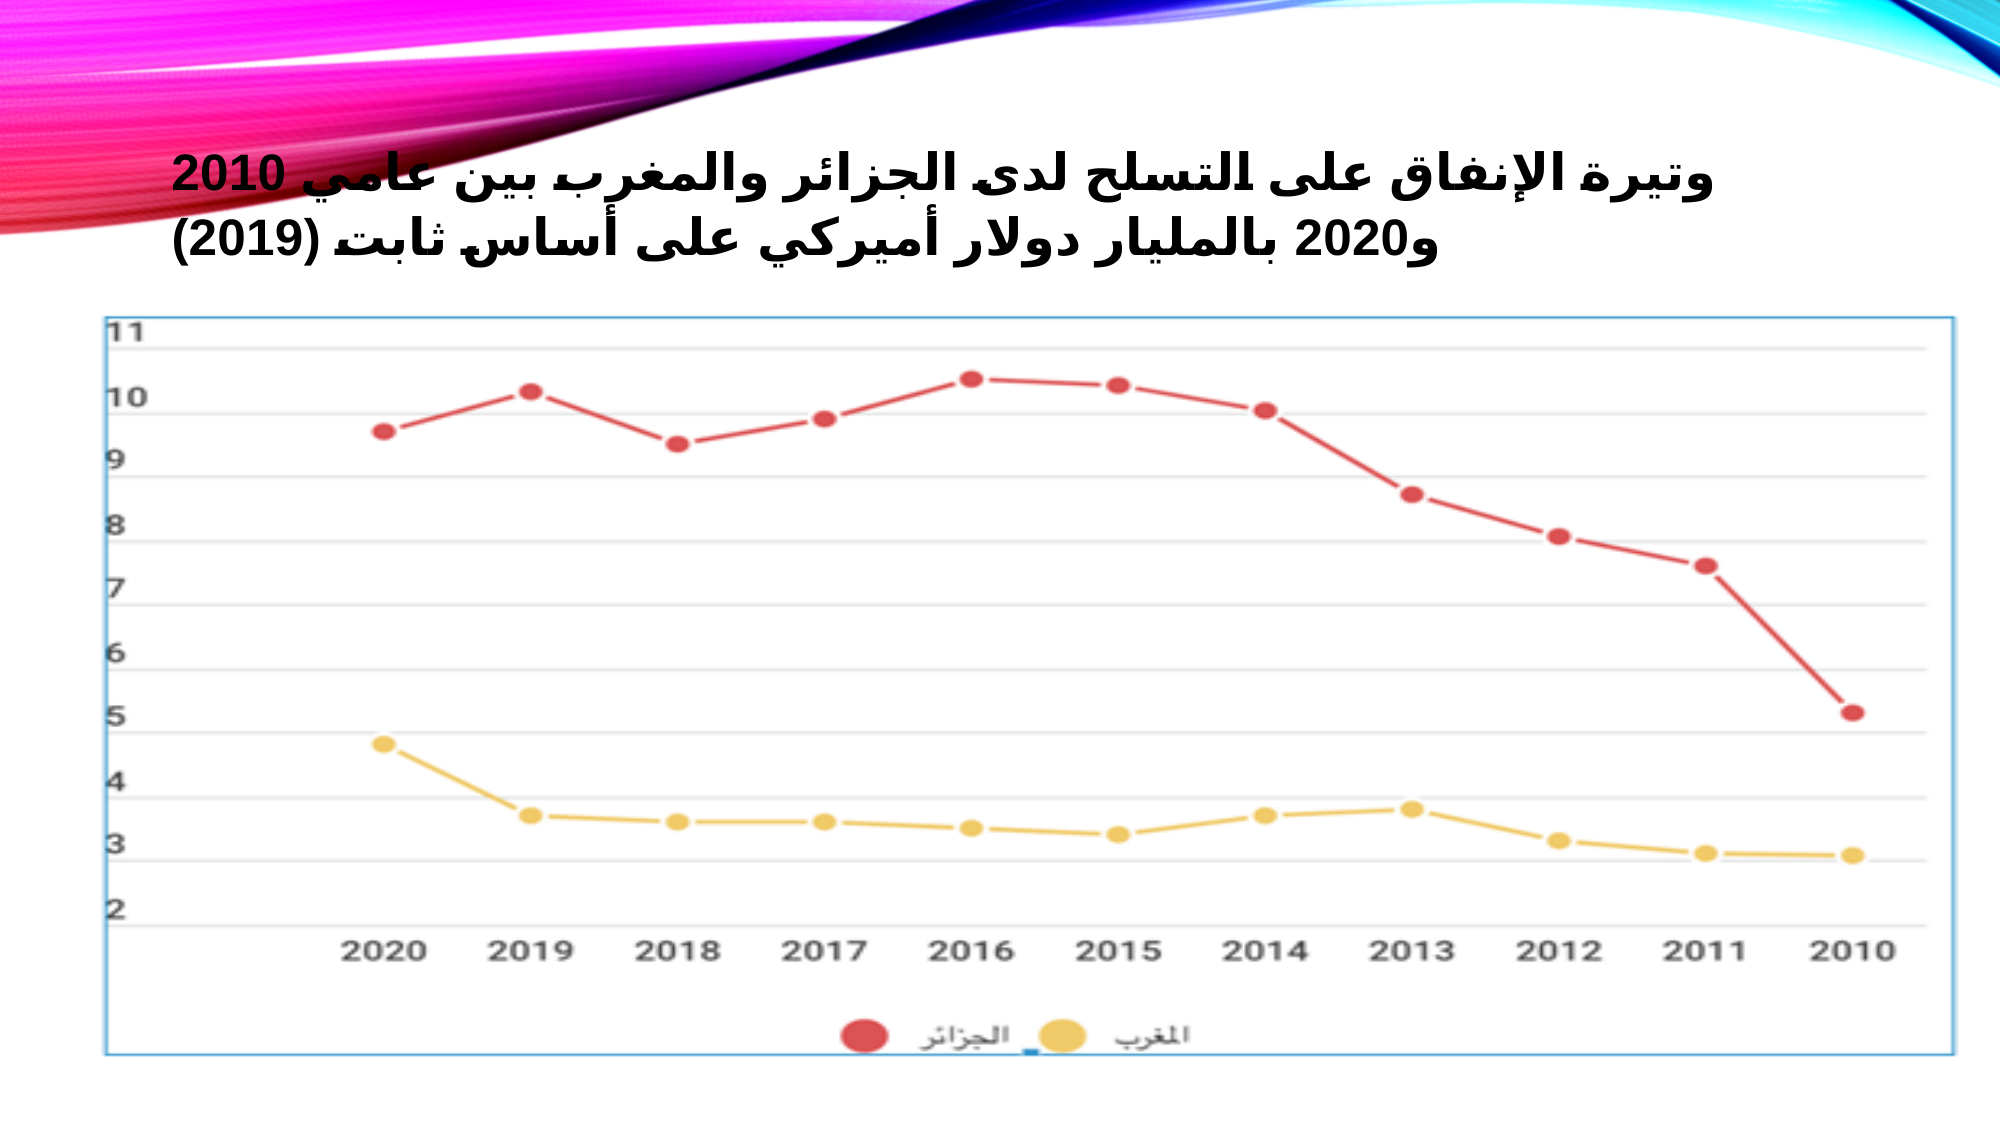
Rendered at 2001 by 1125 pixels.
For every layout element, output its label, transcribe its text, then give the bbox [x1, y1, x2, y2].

picture [90, 310, 1975, 1075]
title وتيرة الإنفاق على التسلح لدى الجزائر والمغرب بين عامي 2010 و2020 بالمليار دولار أميركي على أساس ثابت (2019) [156, 125, 1888, 310]
